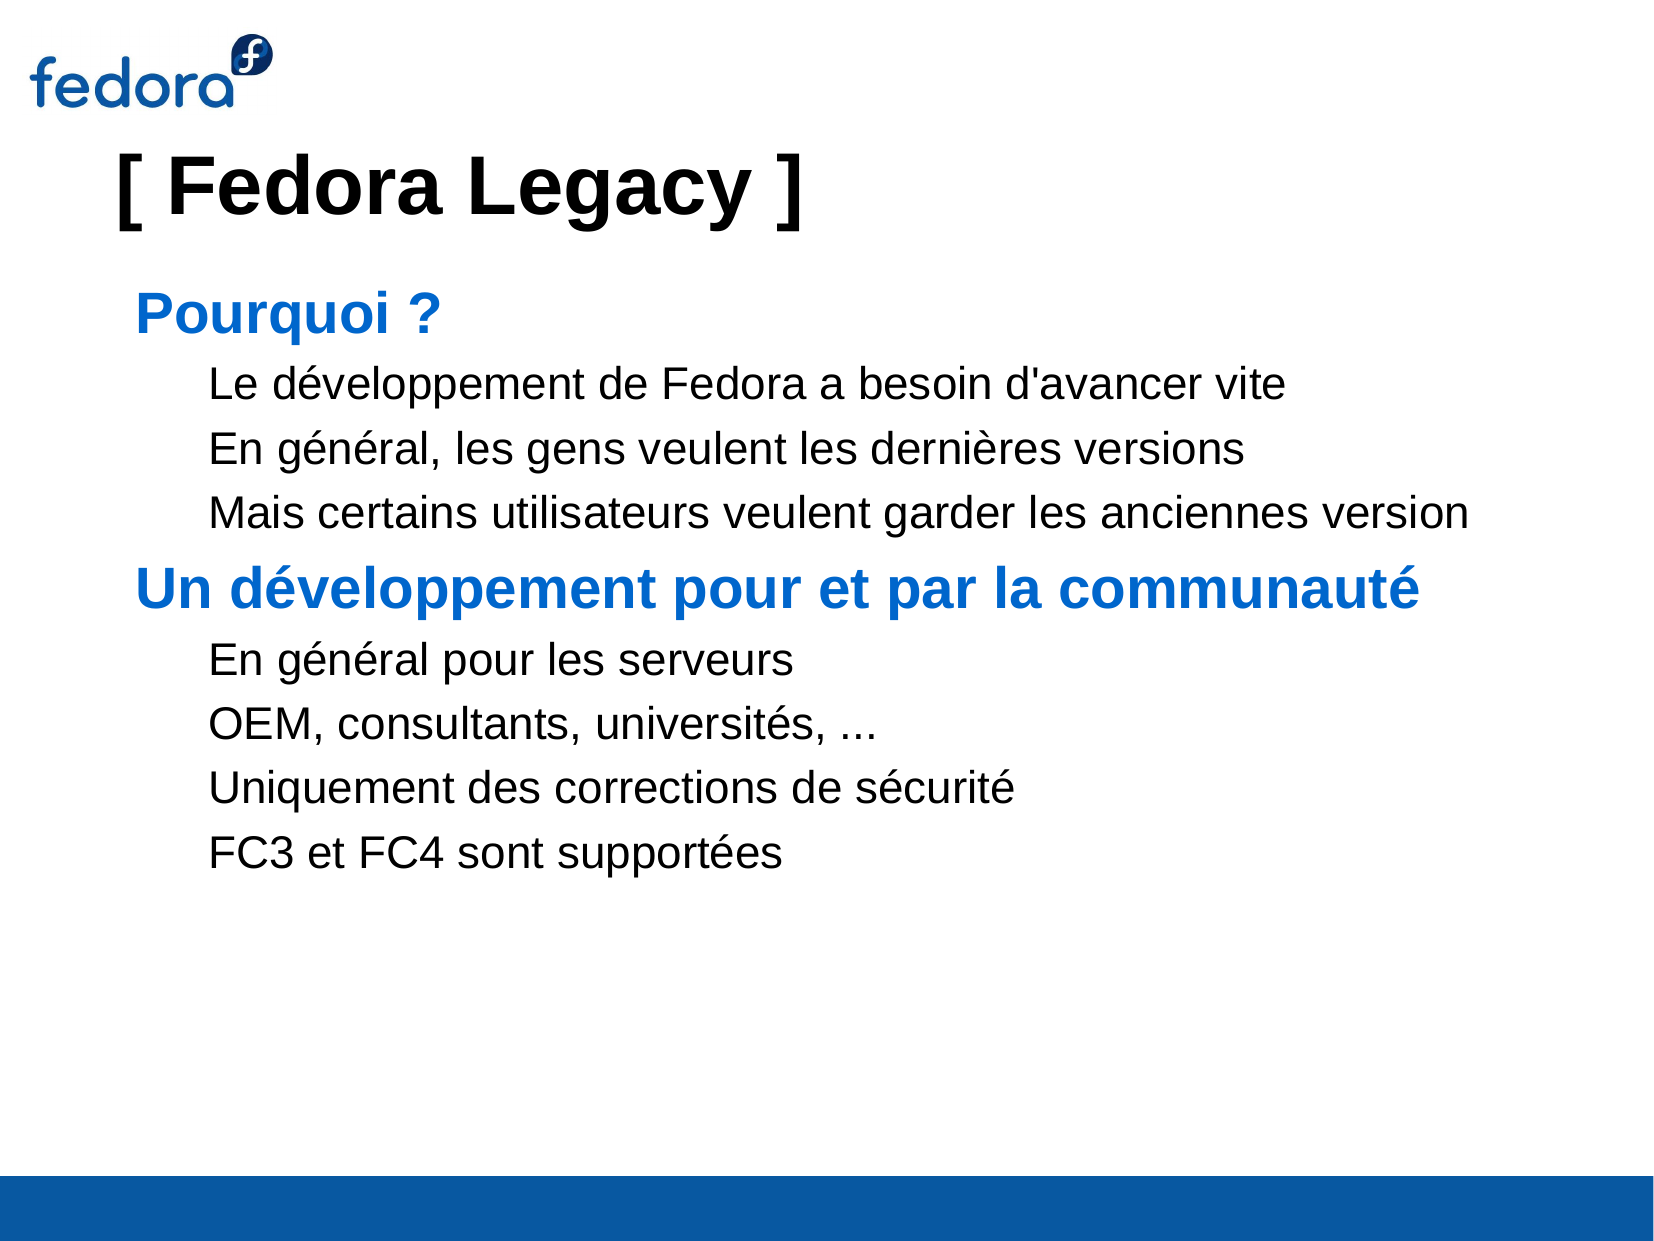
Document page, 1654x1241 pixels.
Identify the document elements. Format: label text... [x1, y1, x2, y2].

title [ Fedora Legacy ] [115, 122, 1521, 249]
list Pourquoi ? Le développement de Fedora a besoin d'avancer vite En général, les gens veulent les dernières versions Mais certains utilisateurs veulent garder les anciennes version Un développement pour et par la communauté En général pour les serveurs OEM, consultants, universités, ... Uniquement des corrections de sécurité FC3 et FC4 sont supportées [118, 272, 1523, 1156]
picture [0, 1176, 1654, 1241]
picture [22, 27, 277, 115]
